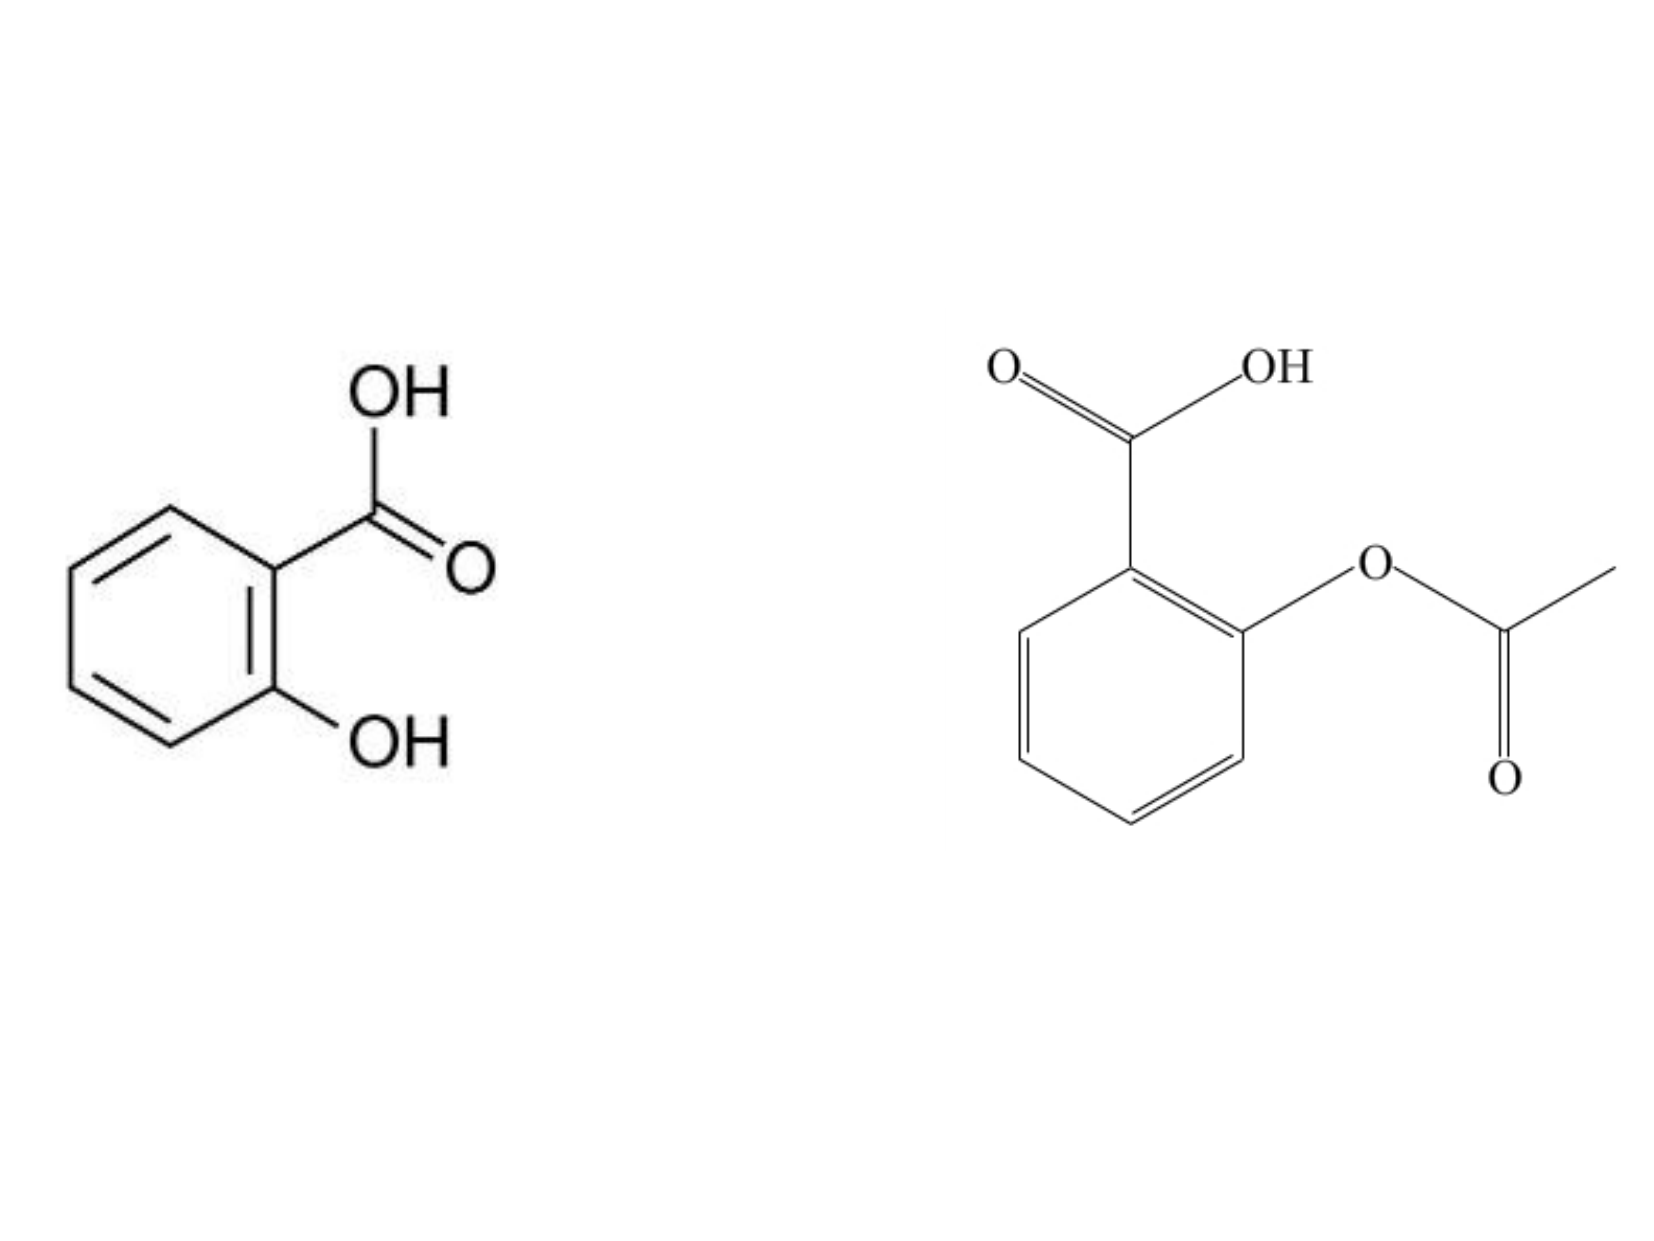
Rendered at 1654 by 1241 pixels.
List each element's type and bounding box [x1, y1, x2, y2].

picture [944, 308, 1654, 851]
picture [0, 306, 567, 829]
